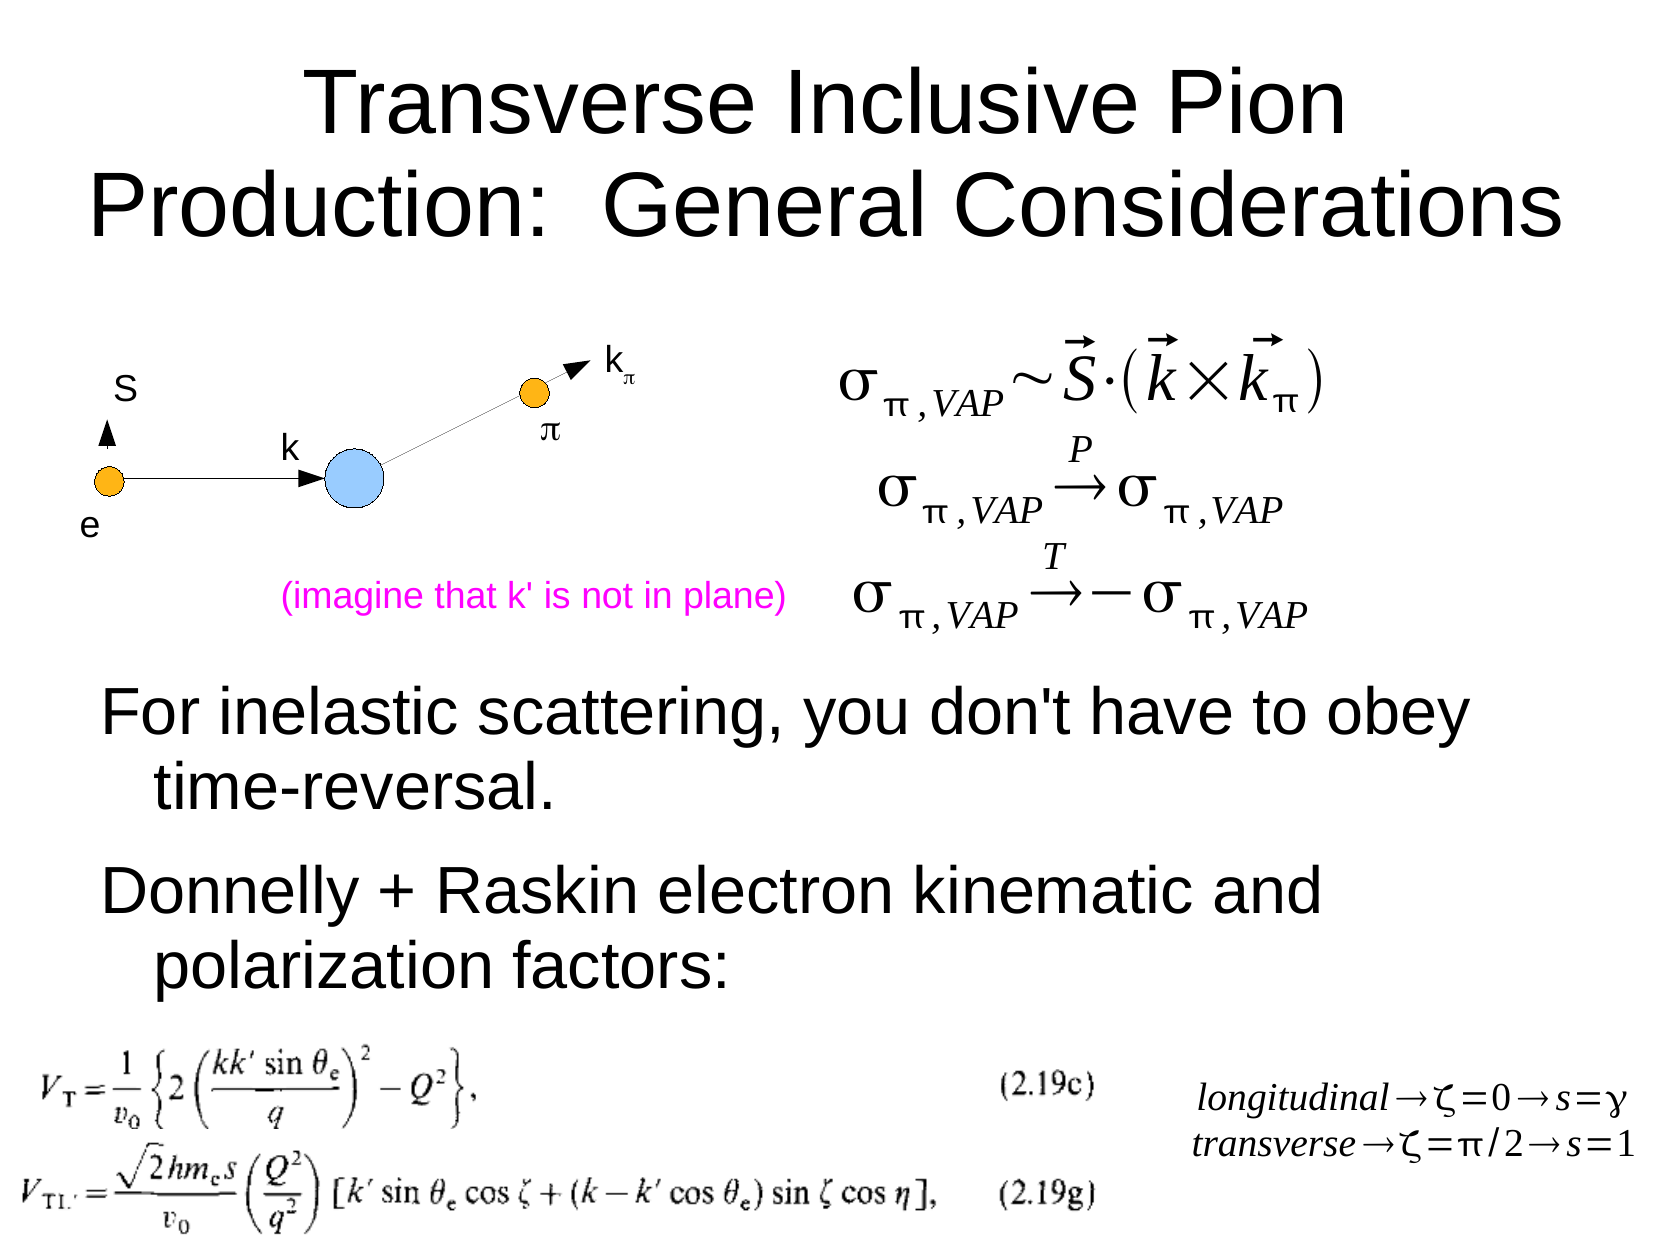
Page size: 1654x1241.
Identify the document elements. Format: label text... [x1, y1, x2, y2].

text_box [94, 466, 125, 496]
text_box k [265, 419, 315, 477]
text_box [324, 448, 384, 508]
text_box (imagine that k' is not in plane) [265, 566, 802, 624]
text_box [519, 378, 550, 407]
chart [1185, 1074, 1642, 1165]
text_box kp [589, 330, 651, 403]
title Transverse Inclusive Pion Production: General Considerations [82, 50, 1571, 256]
chart [830, 330, 1332, 674]
text_box S [98, 360, 153, 418]
picture [12, 1027, 1111, 1241]
text_box p [525, 407, 576, 472]
text_box e [64, 496, 116, 553]
list For inelastic scattering, you don't have to obey time-reversal. Donnelly + Raskin electron kinematic and polarization factors: [82, 674, 1571, 1003]
